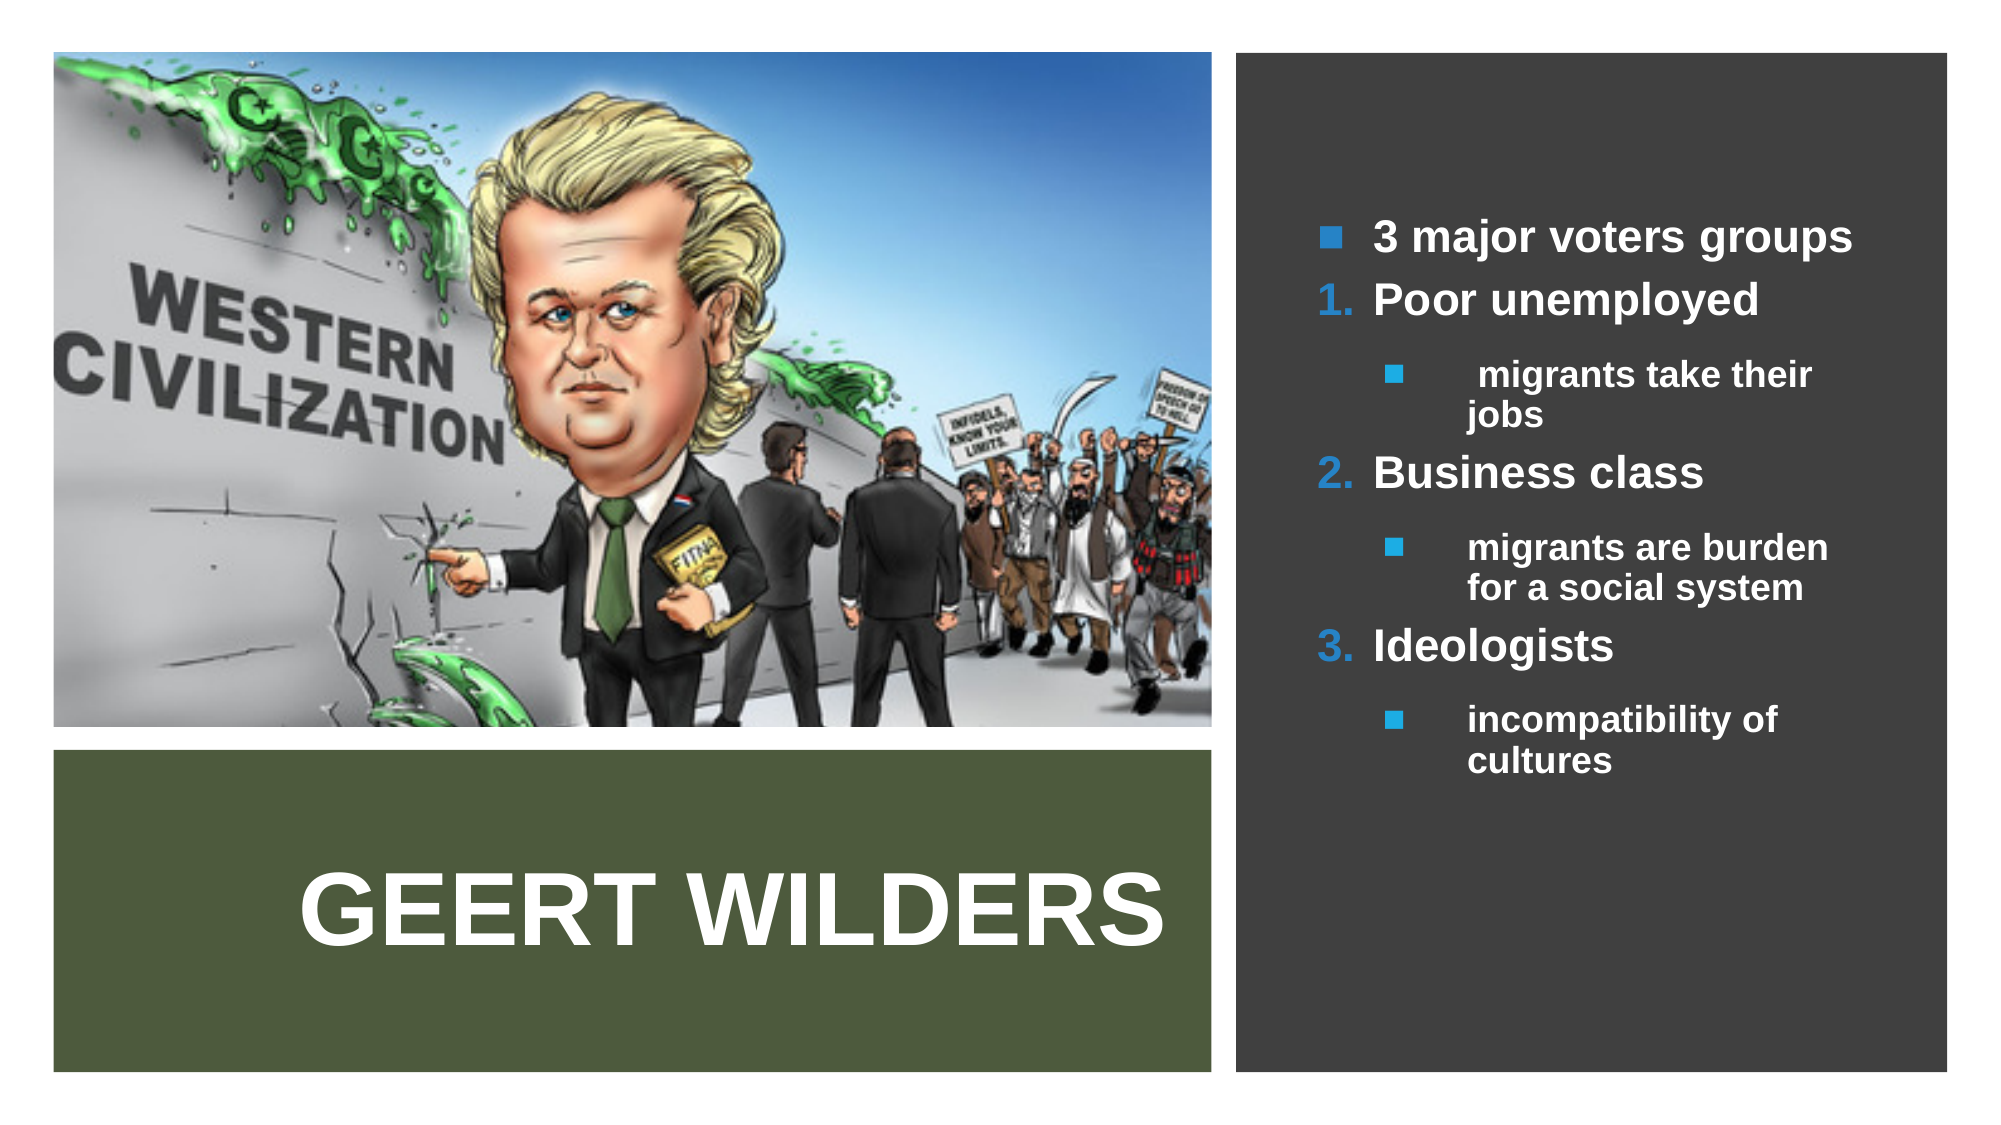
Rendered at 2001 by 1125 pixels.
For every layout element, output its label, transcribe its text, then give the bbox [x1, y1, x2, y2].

picture [53, 52, 1212, 727]
list 3 major voters groups Poor unemployed migrants take their jobs Business class migrants are burden for a social system Ideologists incompatibility of cultures [1317, 150, 1879, 947]
title GEERT WILDERS [85, 782, 1168, 1049]
text_box [53, 749, 1212, 1073]
text_box [1236, 52, 1948, 1073]
